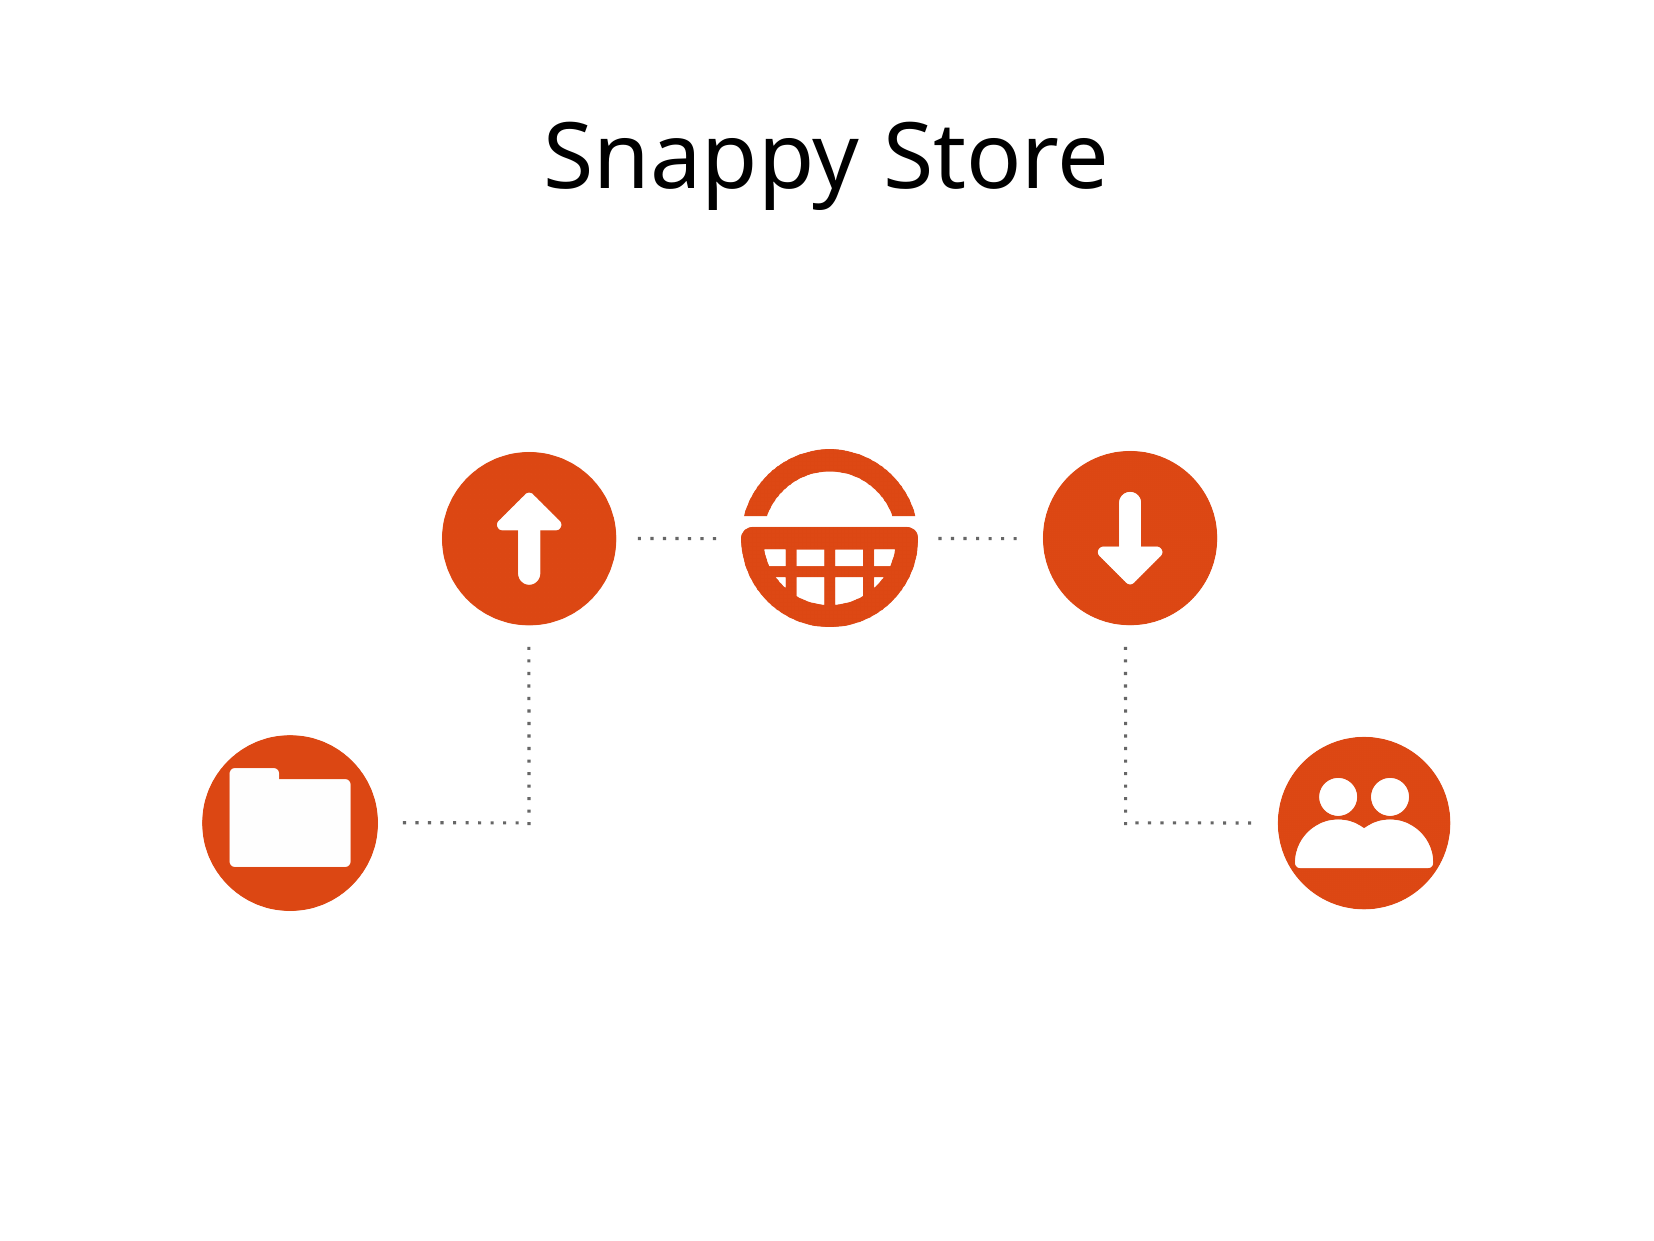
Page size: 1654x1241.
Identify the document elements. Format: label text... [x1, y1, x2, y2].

picture [440, 450, 618, 627]
title Snappy Store [82, 49, 1571, 257]
picture [1275, 734, 1453, 912]
picture [741, 449, 918, 627]
picture [201, 734, 379, 912]
picture [1041, 449, 1219, 627]
